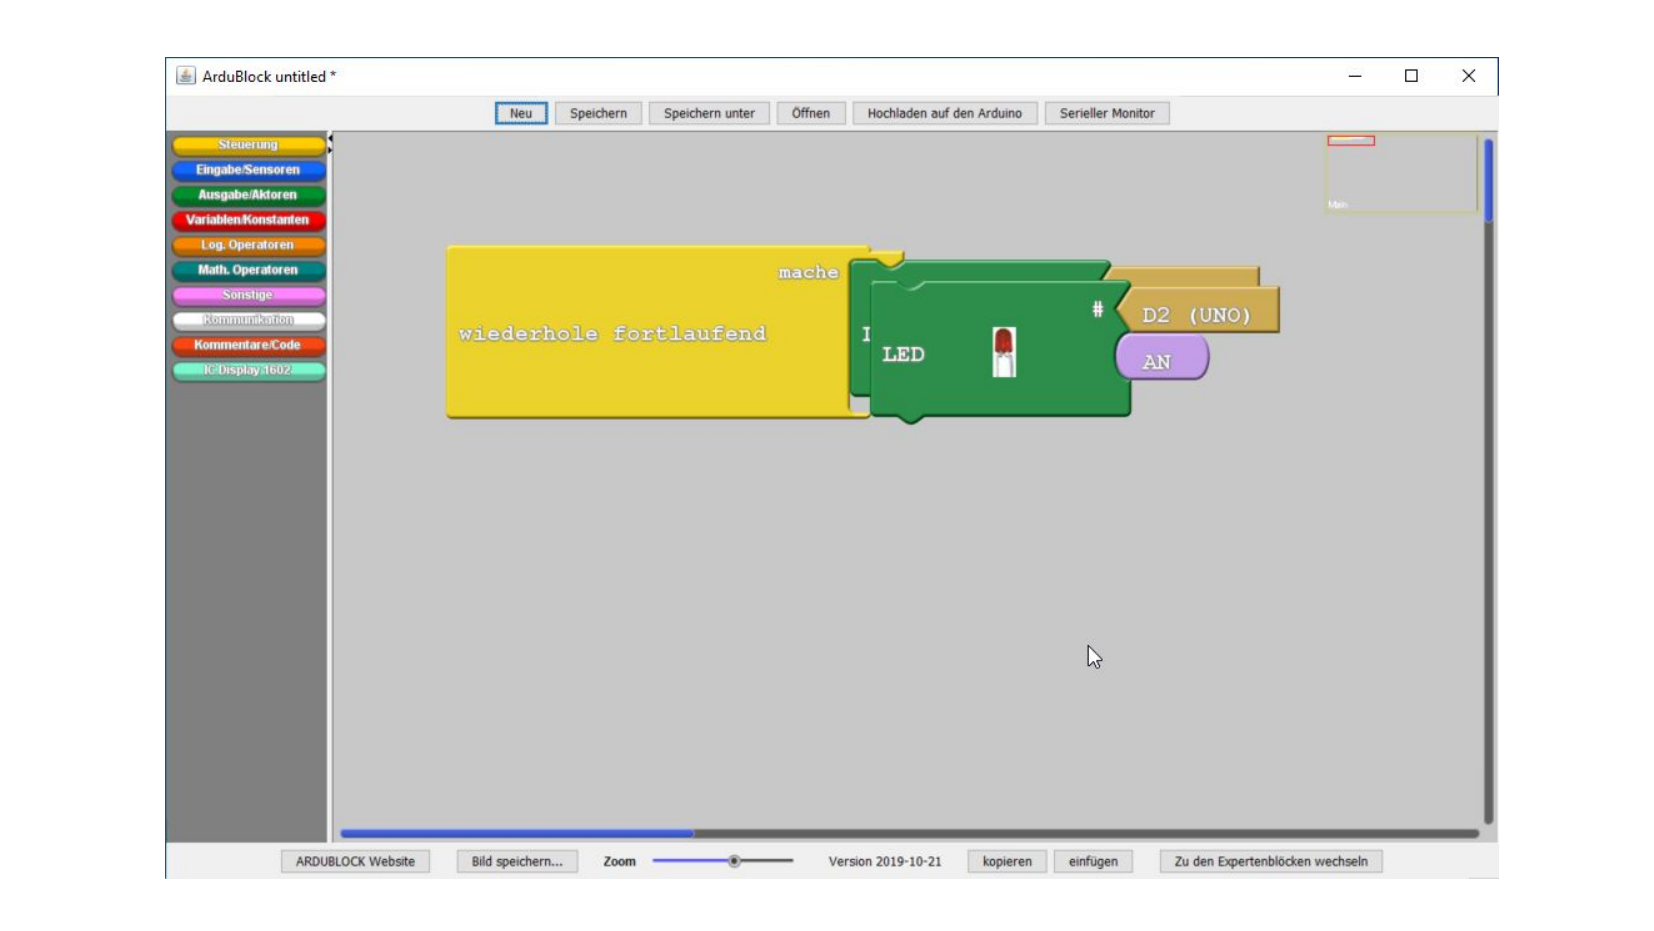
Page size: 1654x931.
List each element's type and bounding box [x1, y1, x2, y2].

picture [165, 57, 1499, 879]
